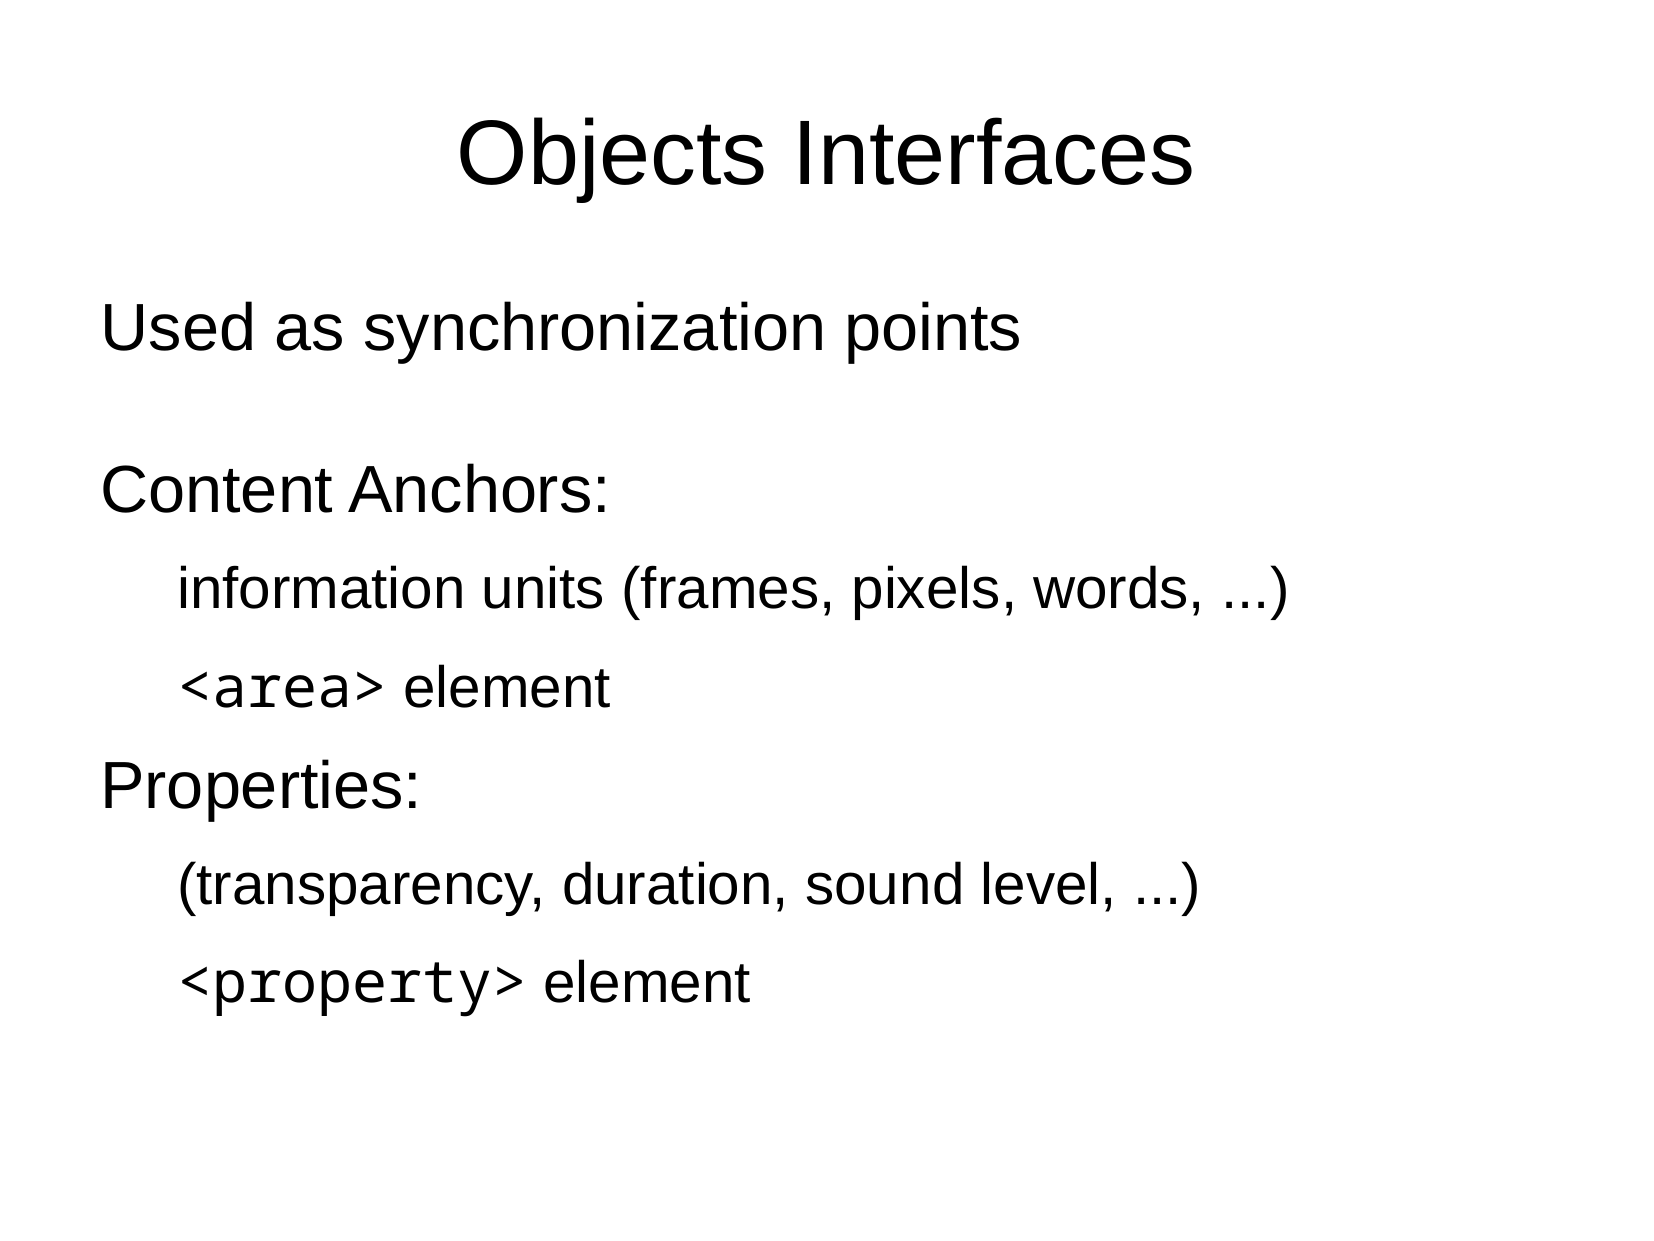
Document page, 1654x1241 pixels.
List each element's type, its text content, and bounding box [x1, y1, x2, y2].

list Used as synchronization points Content Anchors: information units (frames, pixels, words, ...) <area> element Properties: (transparency, duration, sound level, ...) <property> element [82, 290, 1571, 1094]
title Objects Interfaces [82, 49, 1571, 257]
